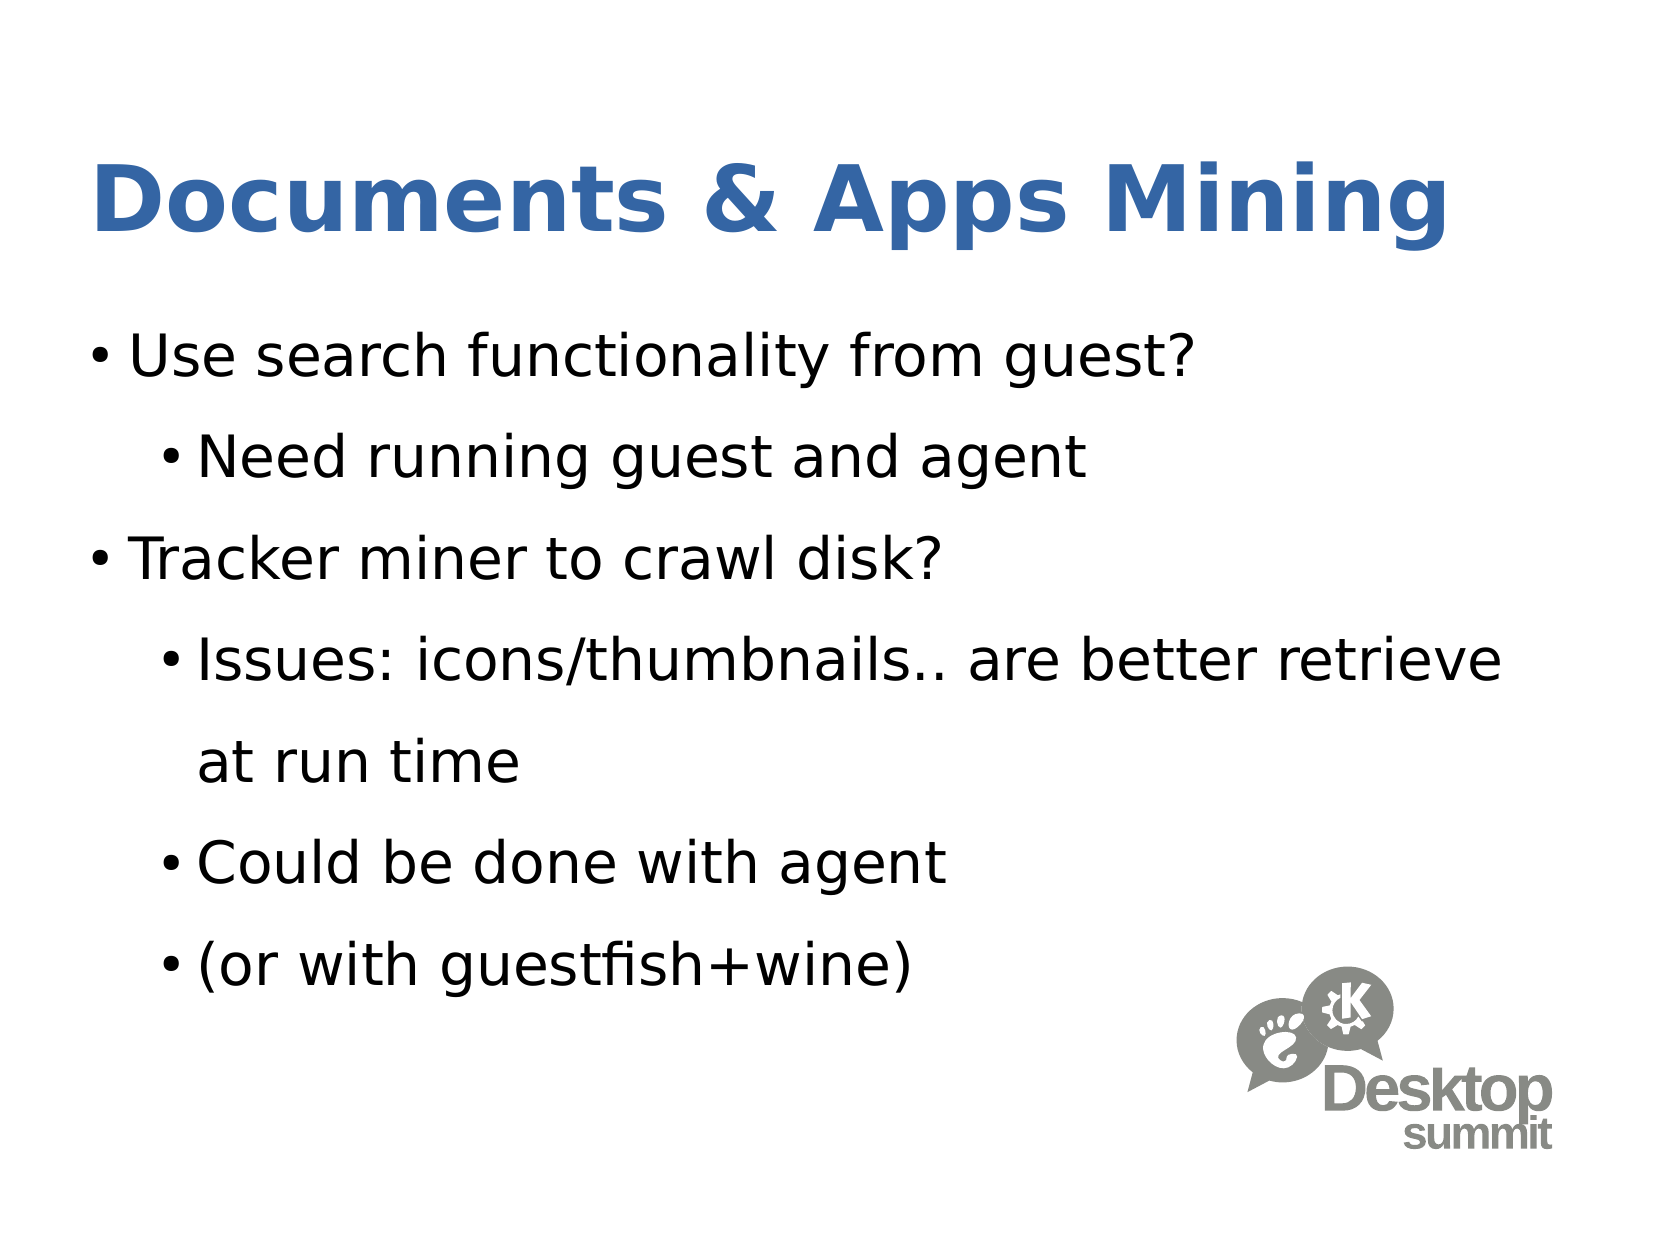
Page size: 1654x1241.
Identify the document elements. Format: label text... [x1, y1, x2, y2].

picture [1195, 887, 1613, 1201]
text_box Use search functionality from guest? Need running guest and agent Tracker miner to crawl disk? Issues: icons/thumbnails.. are better retrieve at run time Could be done with agent (or with guestfish+wine) [75, 280, 1576, 1051]
text_box Documents & Apps Mining [75, 139, 1576, 280]
